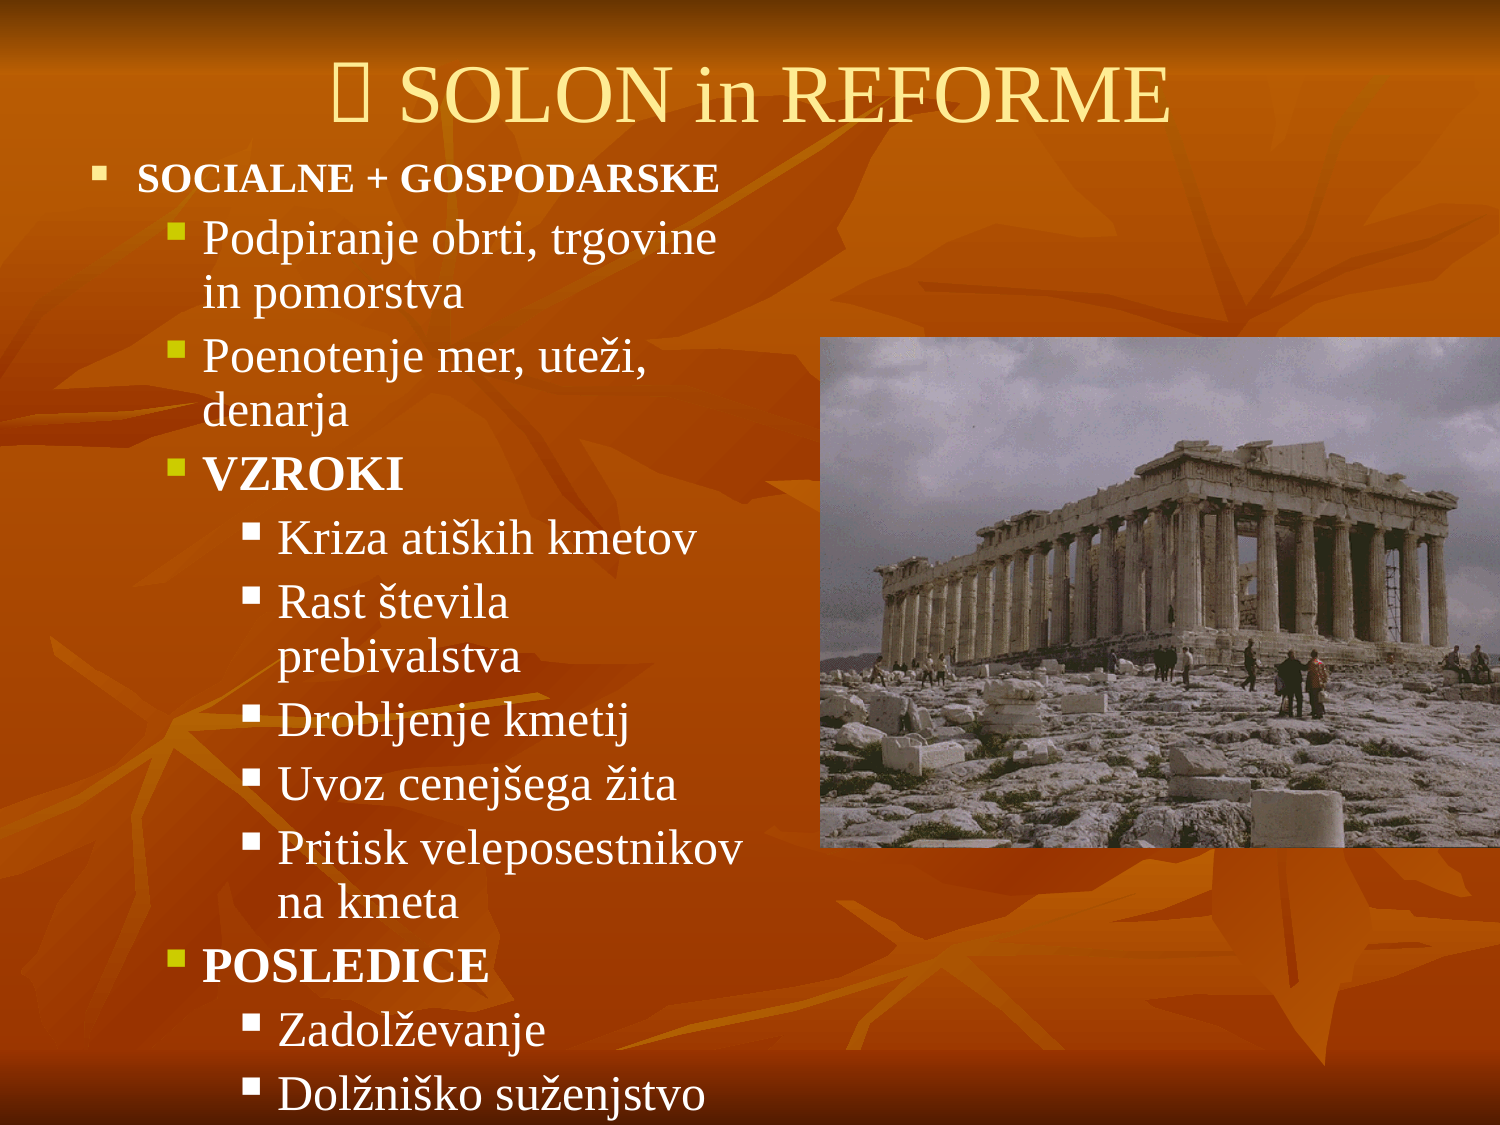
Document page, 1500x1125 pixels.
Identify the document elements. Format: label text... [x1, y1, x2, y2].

title  SOLON in REFORME [75, 45, 1425, 234]
picture [820, 337, 1500, 848]
list SOCIALNE + GOSPODARSKE Podpiranje obrti, trgovine in pomorstva Poenotenje mer, uteži, denarja VZROKI Kriza atiških kmetov Rast števila prebivalstva Drobljenje kmetij Uvoz cenejšega žita Pritisk veleposestnikov na kmeta POSLEDICE Zadolževanje Dolžniško suženjstvo [0, 148, 774, 1125]
